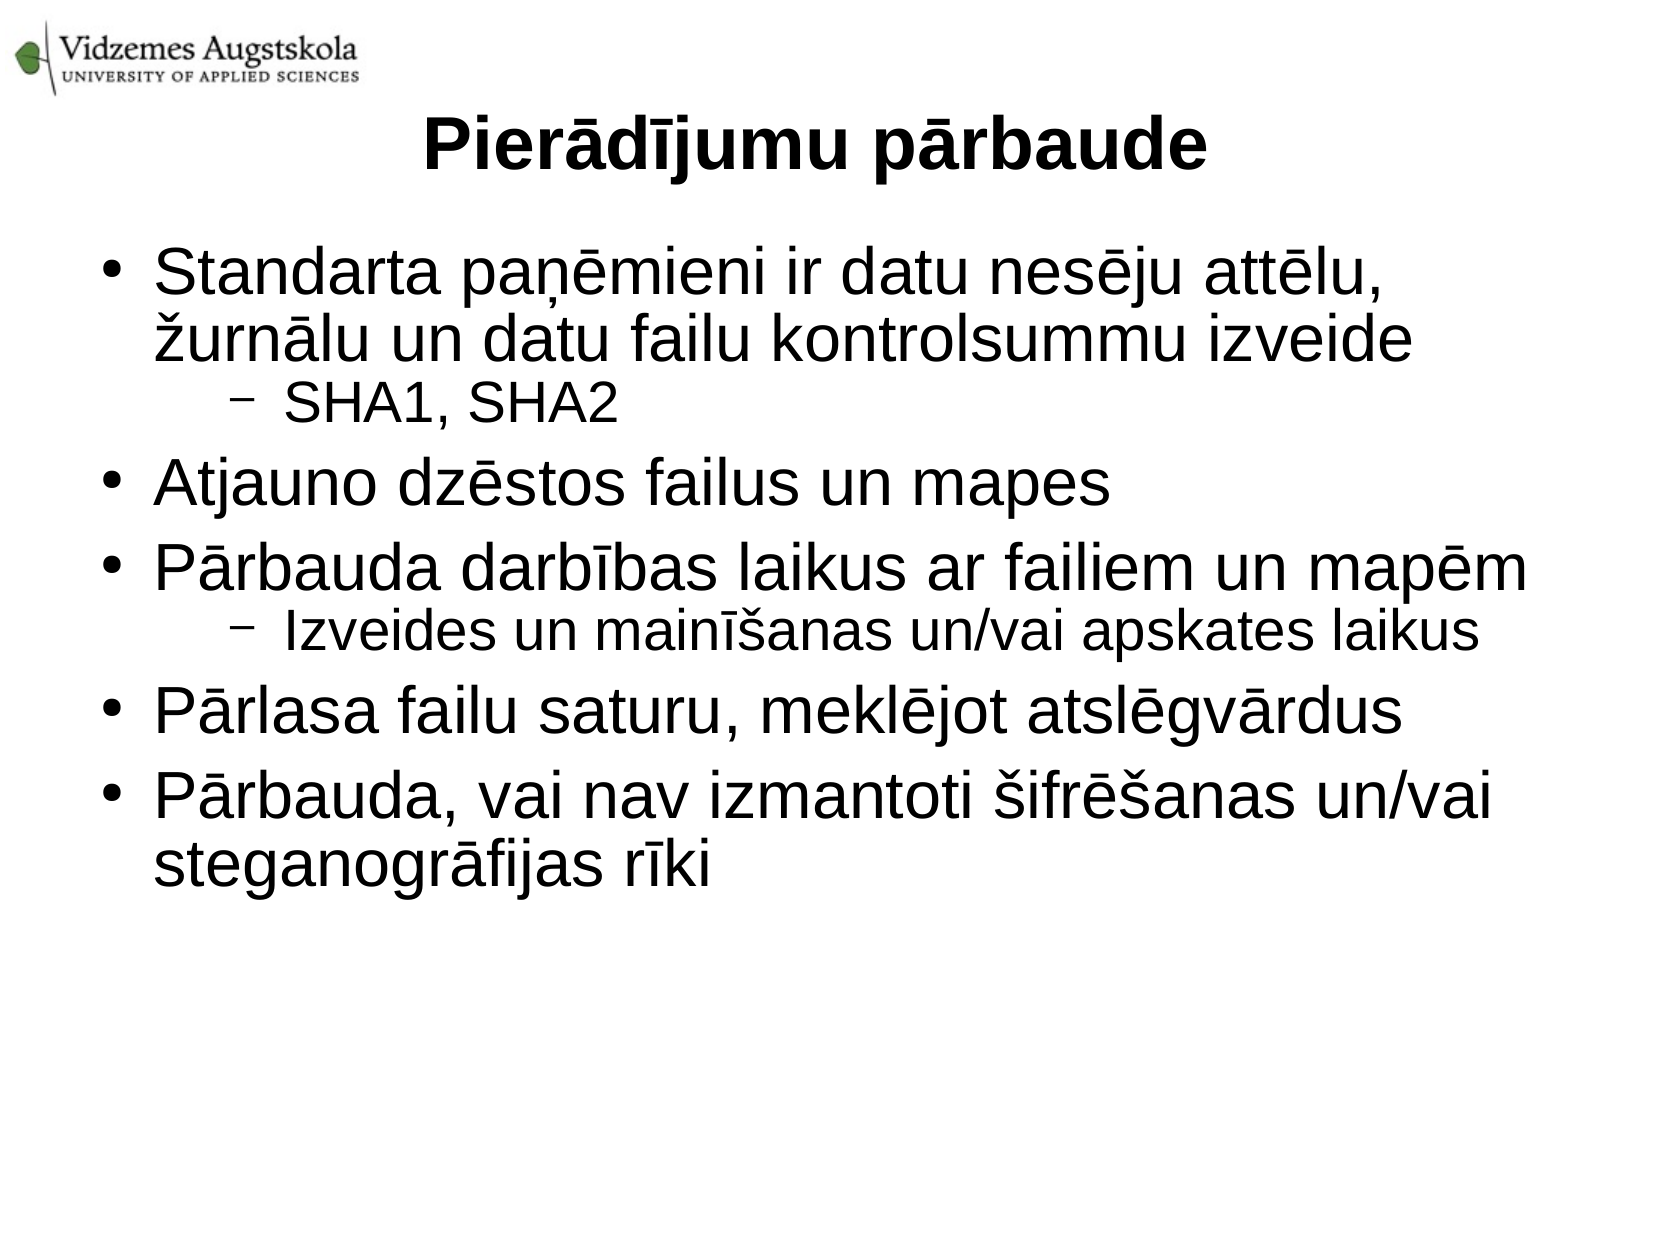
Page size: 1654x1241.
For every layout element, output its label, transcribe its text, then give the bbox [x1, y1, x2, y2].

title Pierādījumu pārbaude [94, 100, 1512, 191]
list Standarta paņēmieni ir datu nesēju attēlu, žurnālu un datu failu kontrolsummu izveide SHA1, SHA2 Atjauno dzēstos failus un mapes Pārbauda darbības laikus ar failiem un mapēm Izveides un mainīšanas un/vai apskates laikus Pārlasa failu saturu, meklējot atslēgvārdus Pārbauda, vai nav izmantoti šifrēšanas un/vai steganogrāfijas rīki [82, 236, 1569, 1107]
picture [5, 2, 368, 113]
